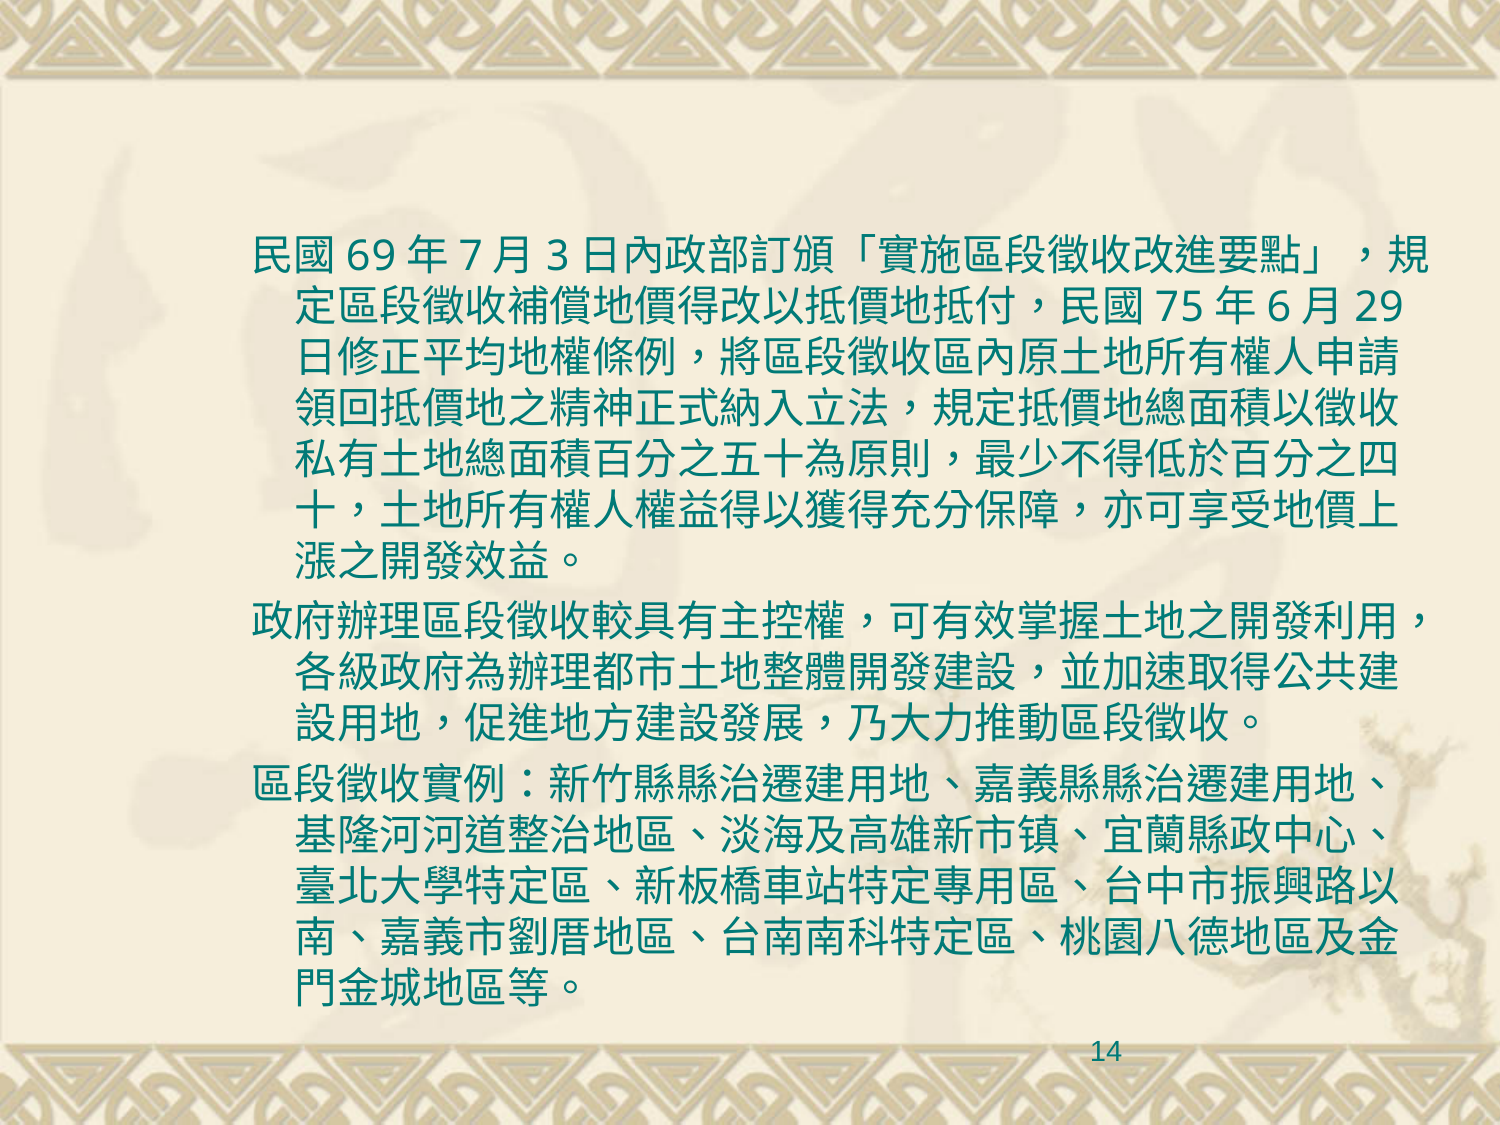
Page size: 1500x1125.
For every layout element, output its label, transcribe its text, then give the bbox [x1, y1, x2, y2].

text_box [1074, 1024, 1451, 1103]
list 民國69年7月3日內政部訂頒「實施區段徵收改進要點」，規定區段徵收補償地價得改以抵價地抵付，民國75年6月29日修正平均地權條例，將區段徵收區內原土地所有權人申請領回抵價地之精神正式納入立法，規定抵價地總面積以徵收私有土地總面積百分之五十為原則，最少不得低於百分之四十，土地所有權人權益得以獲得充分保障，亦可享受地價上漲之開發效益。 政府辦理區段徵收較具有主控權，可有效掌握土地之開發利用，各級政府為辦理都市土地整體開發建設，並加速取得公共建設用地，促進地方建設發展，乃大力推動區段徵收。 區段徵收實例：新竹縣縣治遷建用地、嘉義縣縣治遷建用地、基隆河河道整治地區、淡海及高雄新市镇、宜蘭縣政中心、臺北大學特定區、新板橋車站特定專用區、台中市振興路以南、嘉義市劉厝地區、台南南科特定區、桃園八德地區及金門金城地區等。 [53, 220, 1455, 1024]
